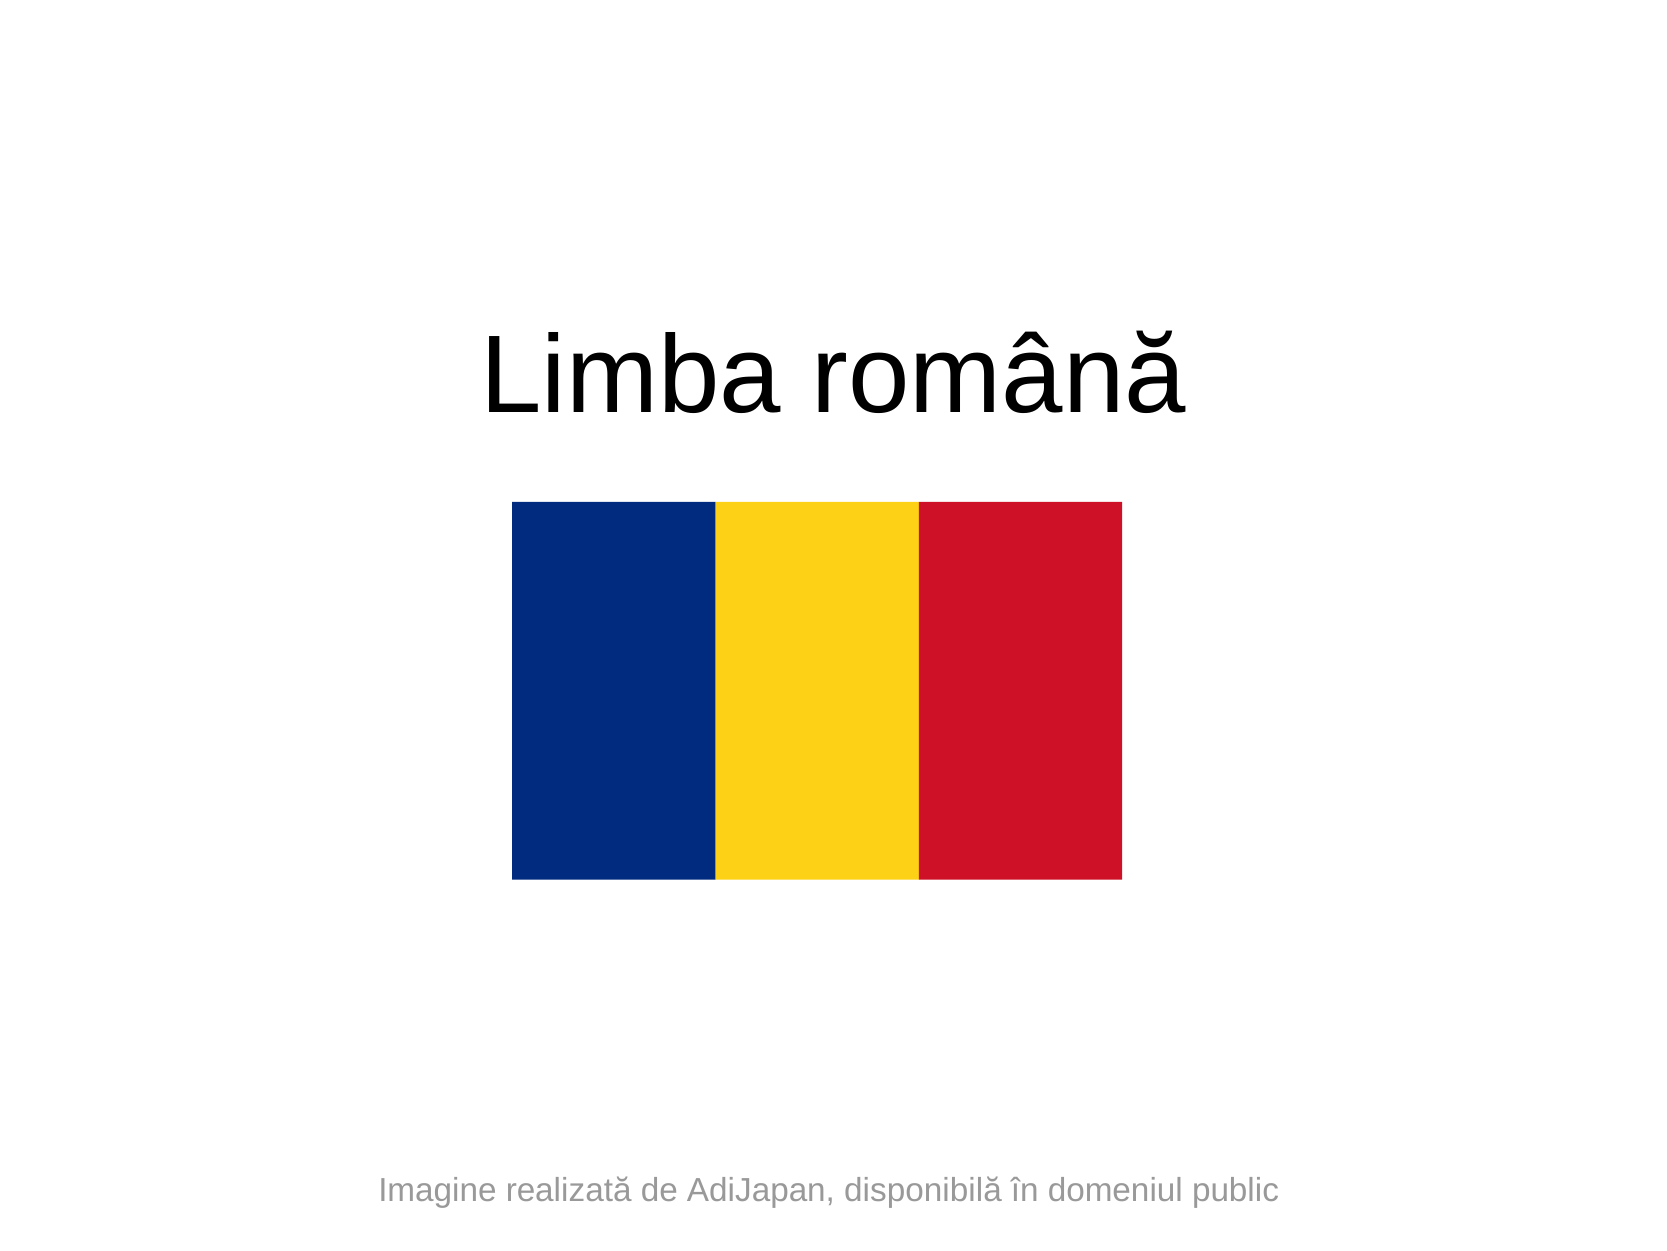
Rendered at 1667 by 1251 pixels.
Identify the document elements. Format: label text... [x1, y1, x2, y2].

text_box Limba română [407, 311, 1260, 438]
text_box Imagine realizată de AdiJapan, disponibilă în domeniul public [363, 1160, 1296, 1216]
picture [512, 501, 1123, 880]
